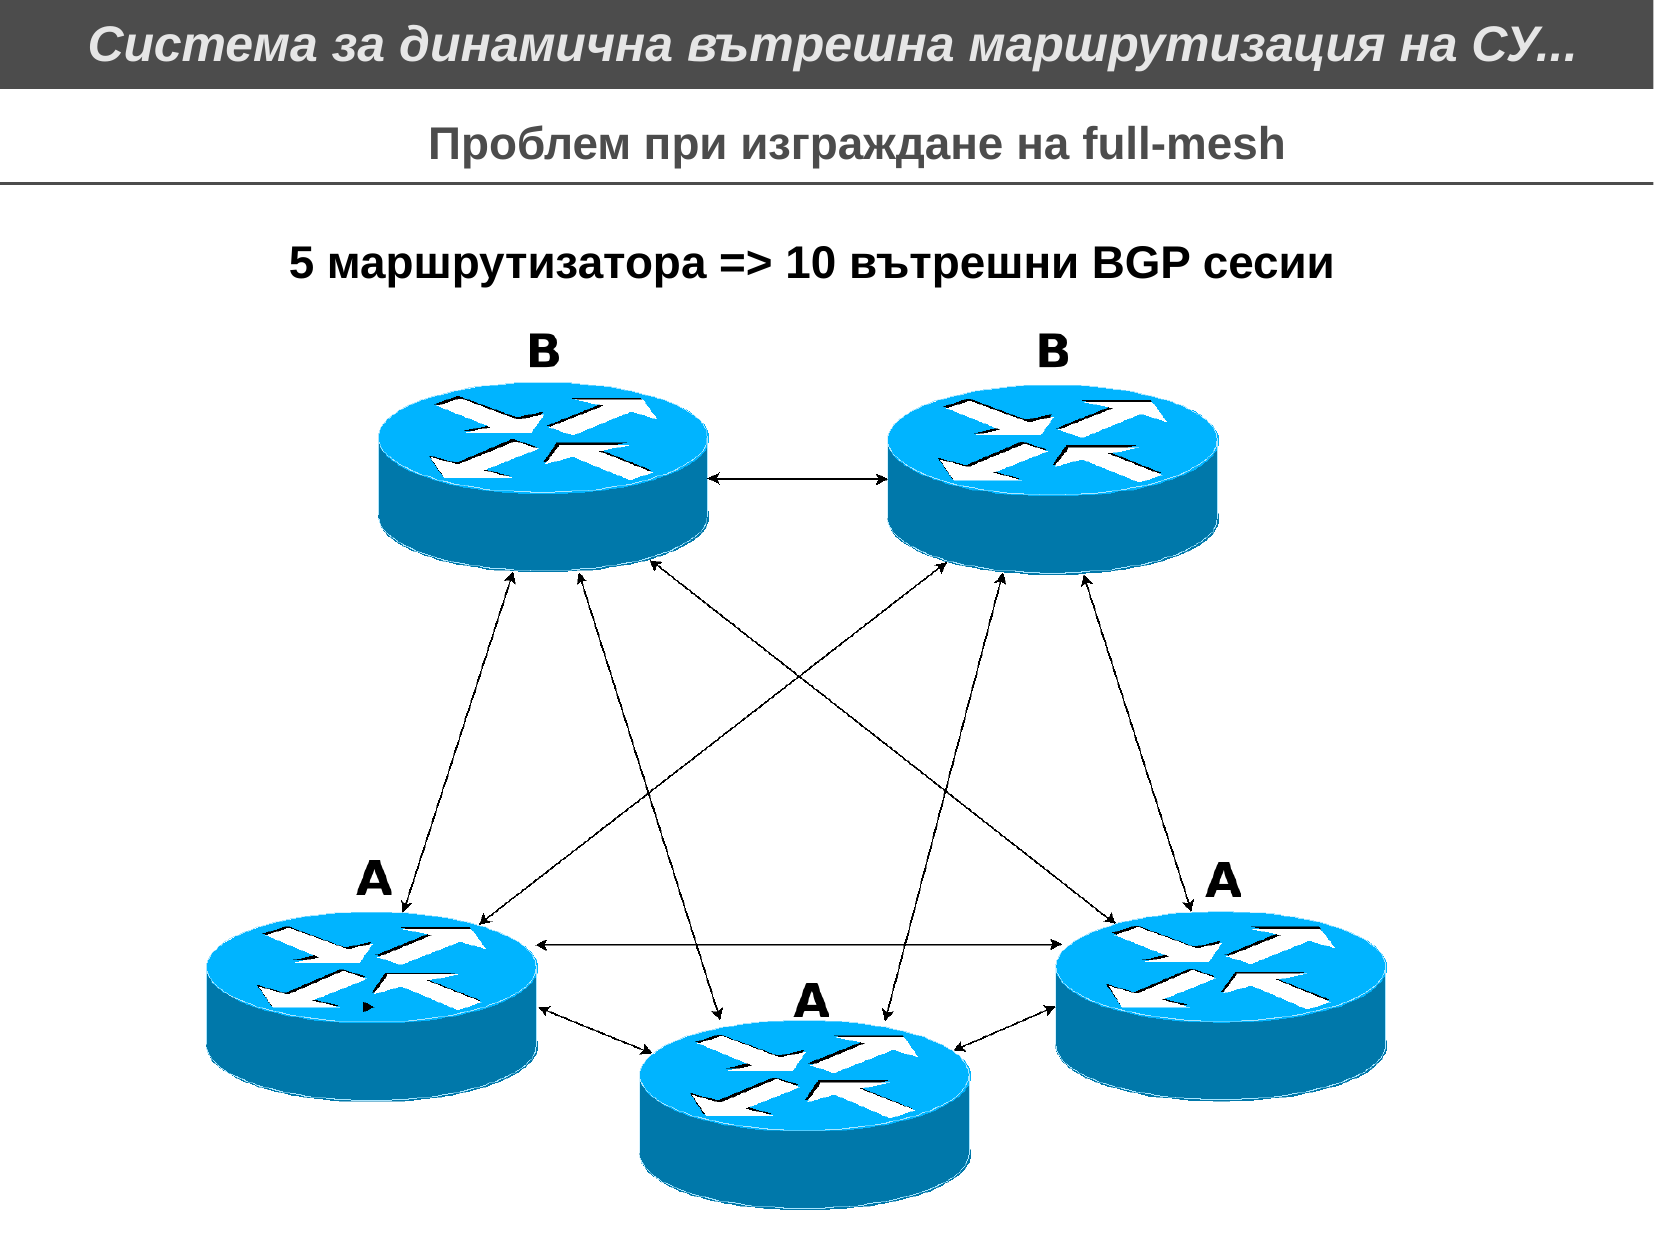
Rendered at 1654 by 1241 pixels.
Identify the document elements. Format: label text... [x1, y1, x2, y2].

picture [1117, 927, 1219, 961]
text_box 5 маршрутизатора => 10 вътрешни BGP сесии [118, 229, 1506, 296]
text_box [0, 0, 1654, 89]
text_box Проблем при изграждане на full-mesh [413, 111, 1298, 178]
picture [266, 928, 370, 962]
picture [813, 1037, 915, 1072]
picture [1109, 970, 1213, 1007]
picture [375, 974, 479, 1009]
picture [381, 928, 481, 964]
text_box Система за динамична вътрешна маршрутизация на СУ... [72, 9, 1594, 80]
picture [808, 1081, 912, 1117]
picture [693, 1079, 796, 1115]
picture [1229, 928, 1331, 963]
picture [699, 1036, 803, 1070]
picture [1224, 973, 1326, 1008]
picture [206, 324, 1388, 1211]
picture [261, 971, 363, 1007]
